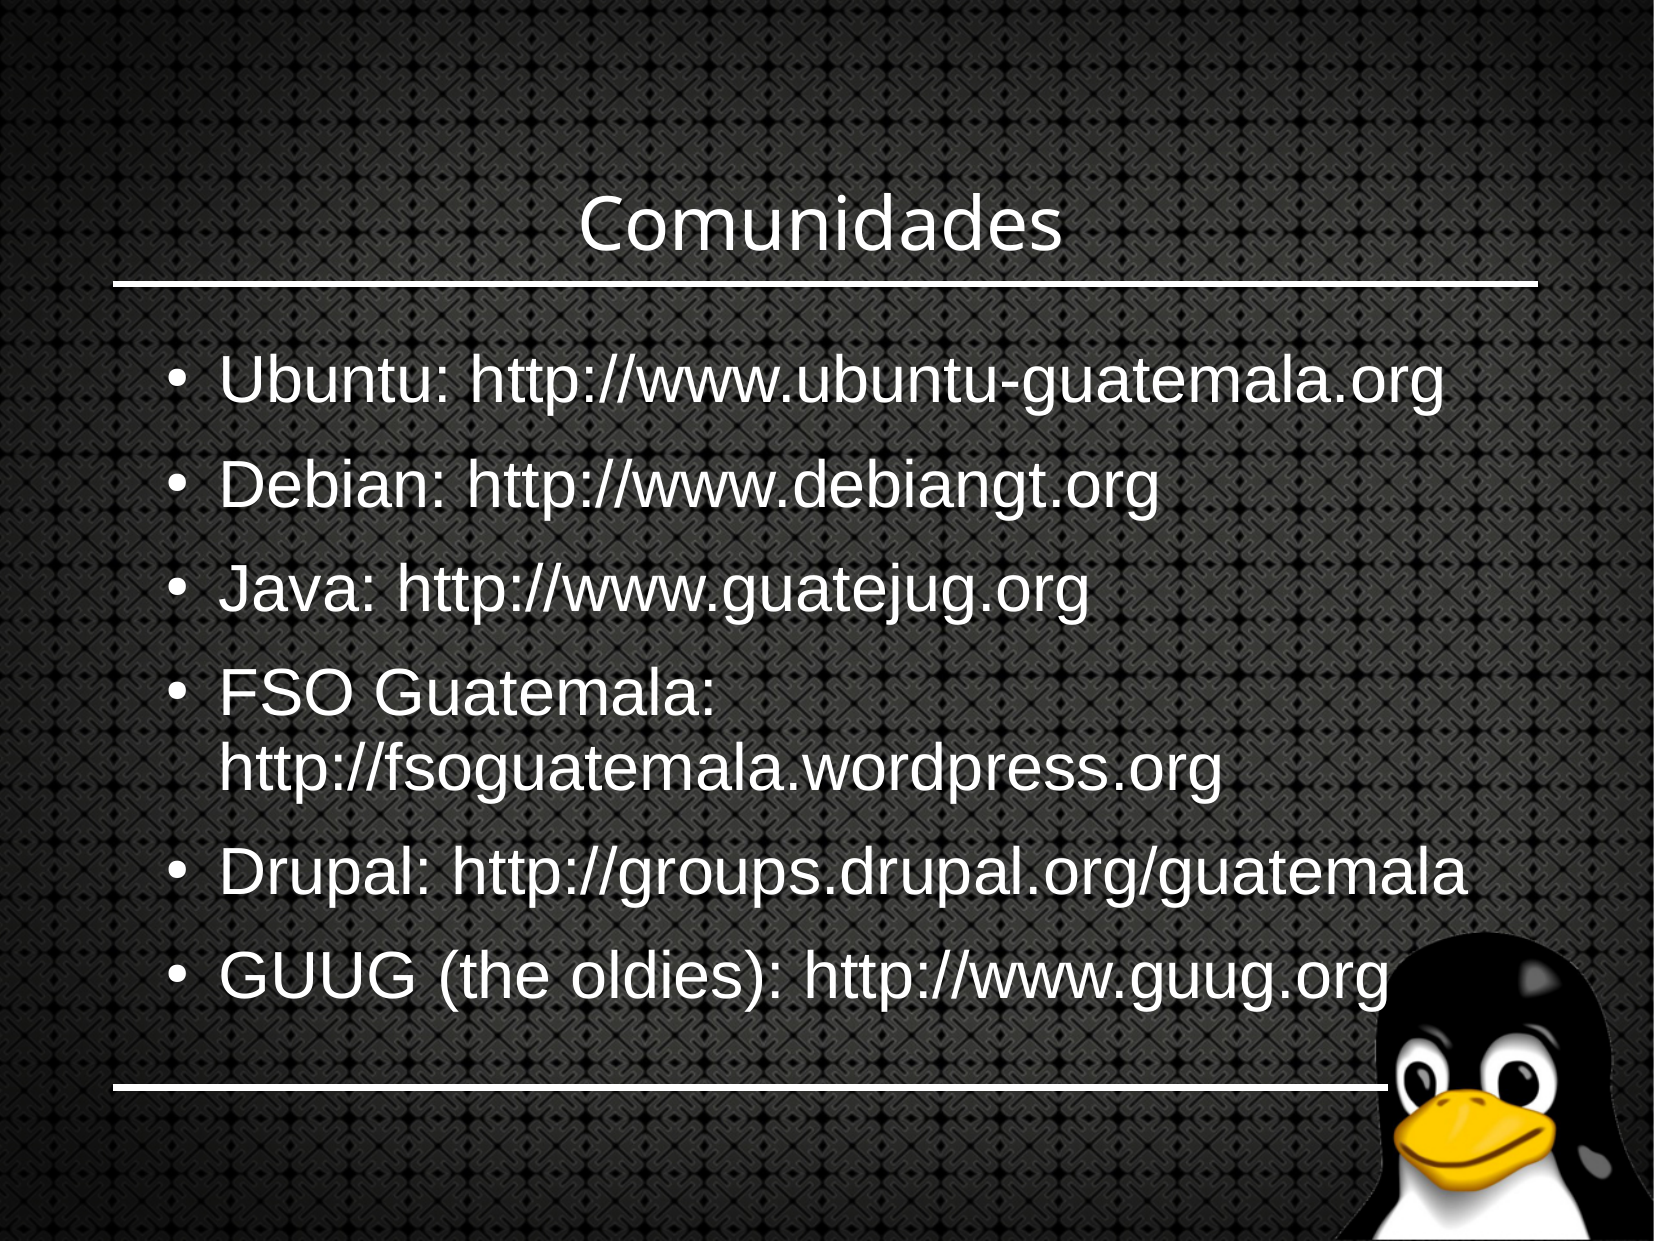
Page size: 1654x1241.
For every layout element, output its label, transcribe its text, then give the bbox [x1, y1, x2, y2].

list Ubuntu: http://www.ubuntu-guatemala.org Debian: http://www.debiangt.org Java: http://www.guatejug.org FSO Guatemala: http://fsoguatemala.wordpress.org Drupal: http://groups.drupal.org/guatemala GUUG (the oldies): http://www.guug.org [147, 342, 1506, 1014]
picture [0, 0, 1654, 1241]
title Comunidades [135, 125, 1506, 318]
